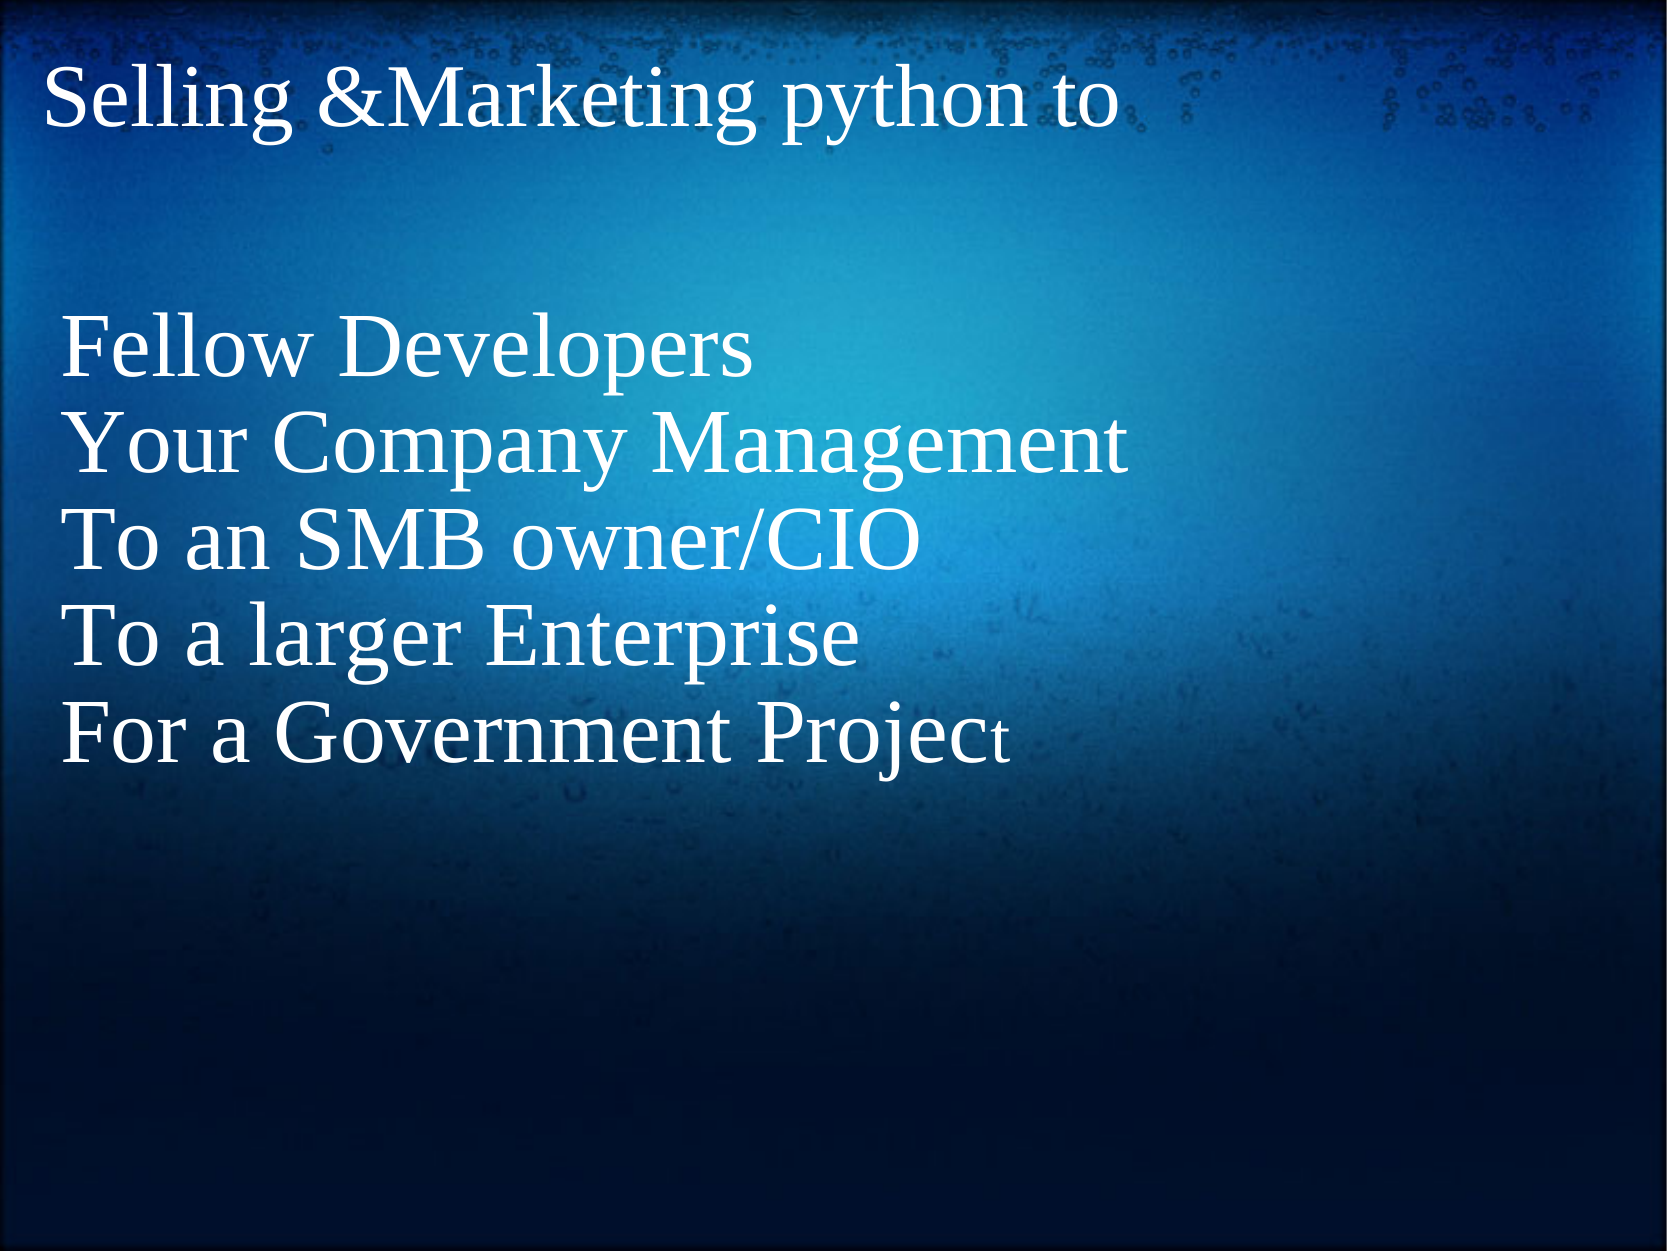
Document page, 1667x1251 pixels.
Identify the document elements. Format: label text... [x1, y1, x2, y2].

title Selling &Marketing python to [41, 51, 1628, 203]
picture [0, 0, 1667, 1251]
list Fellow Developers Your Company Management To an SMB owner/CIO To a larger Enterprise For a Government Project [41, 299, 1628, 1199]
